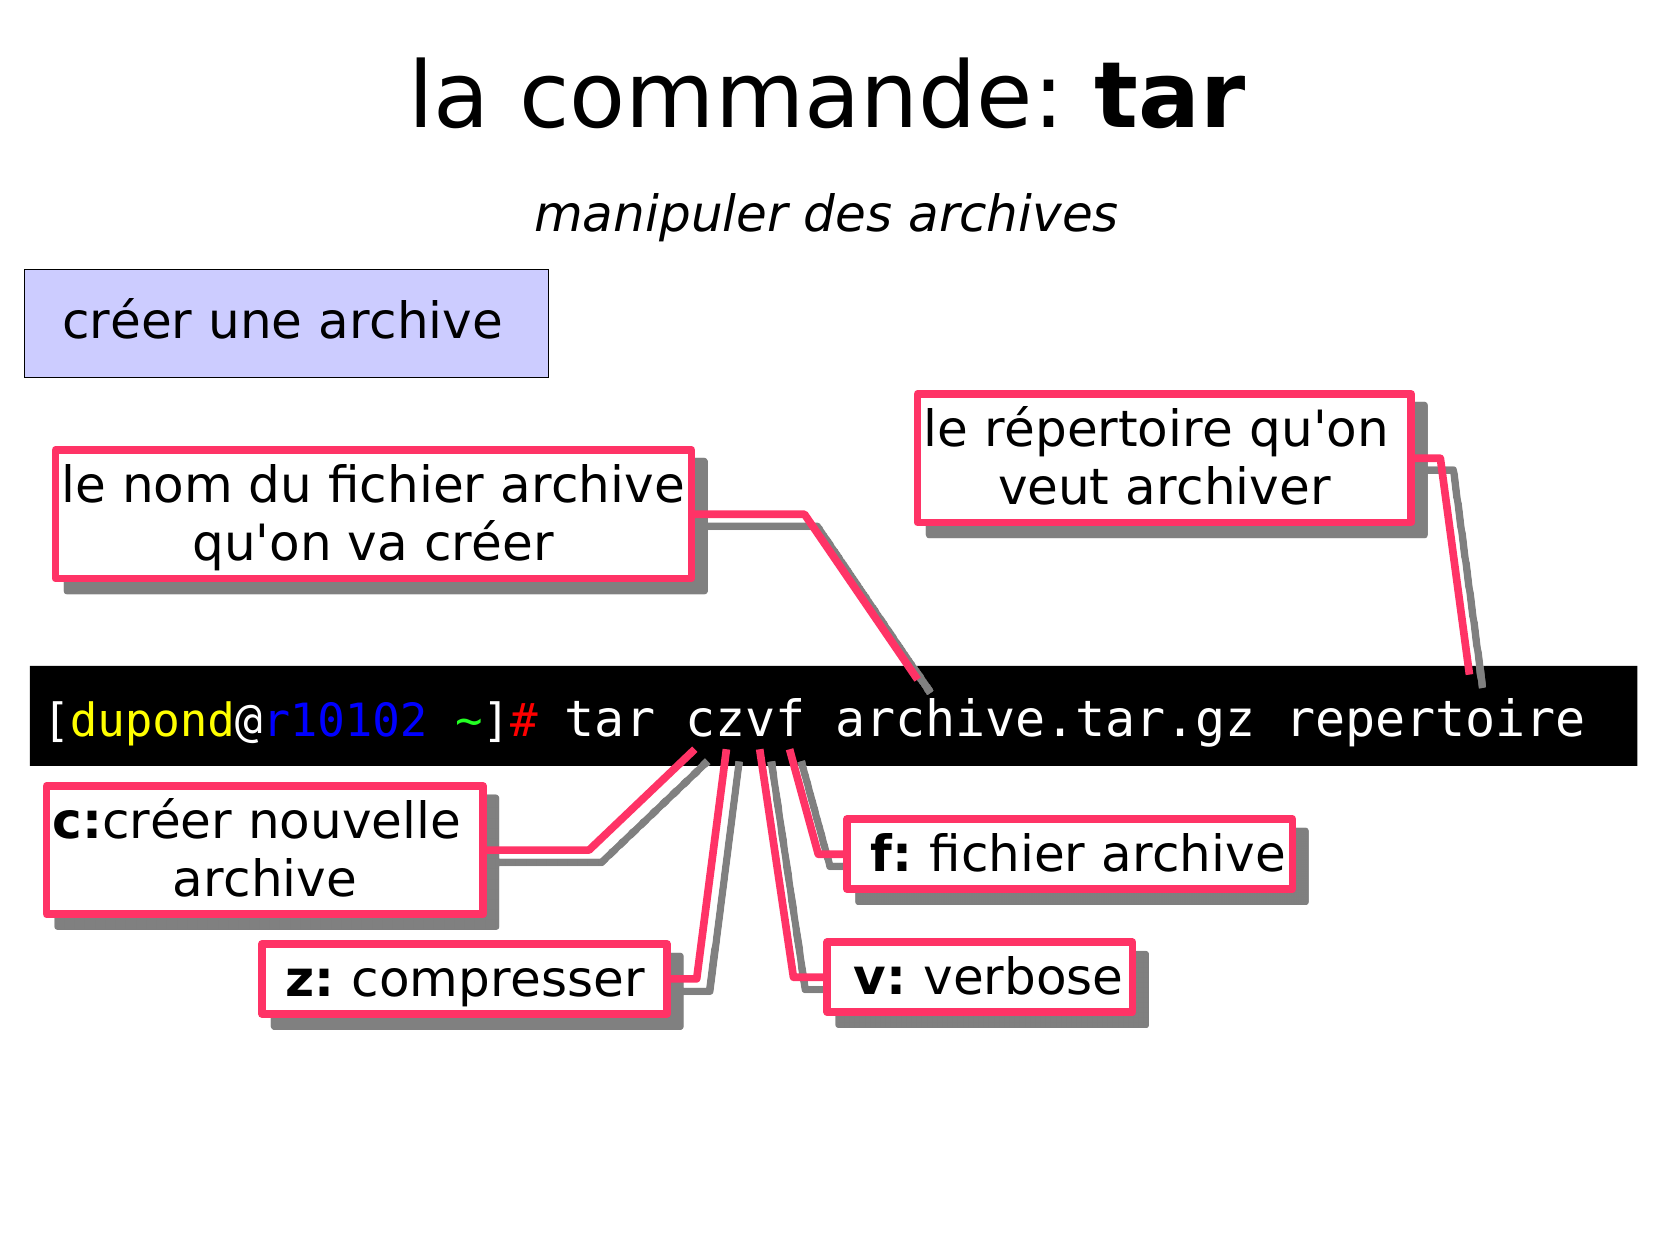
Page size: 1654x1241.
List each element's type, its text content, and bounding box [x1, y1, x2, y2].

text_box v: verbose [827, 942, 1133, 1013]
text_box le répertoire qu'on veut archiver [917, 394, 1412, 523]
text_box créer une archive [62, 292, 504, 351]
text_box c:créer nouvelle archive [46, 785, 484, 915]
text_box f: fichier archive [846, 819, 1293, 890]
title la commande: tar [136, 34, 1518, 158]
text_box z: compresser [262, 943, 667, 1014]
text_box le nom du fichier archive qu'on va créer [55, 450, 692, 579]
text_box [dupond@r10102 ~]# tar czvf archive.tar.gz repertoire [29, 665, 1638, 766]
text_box manipuler des archives [534, 184, 1120, 243]
text_box [24, 269, 549, 378]
